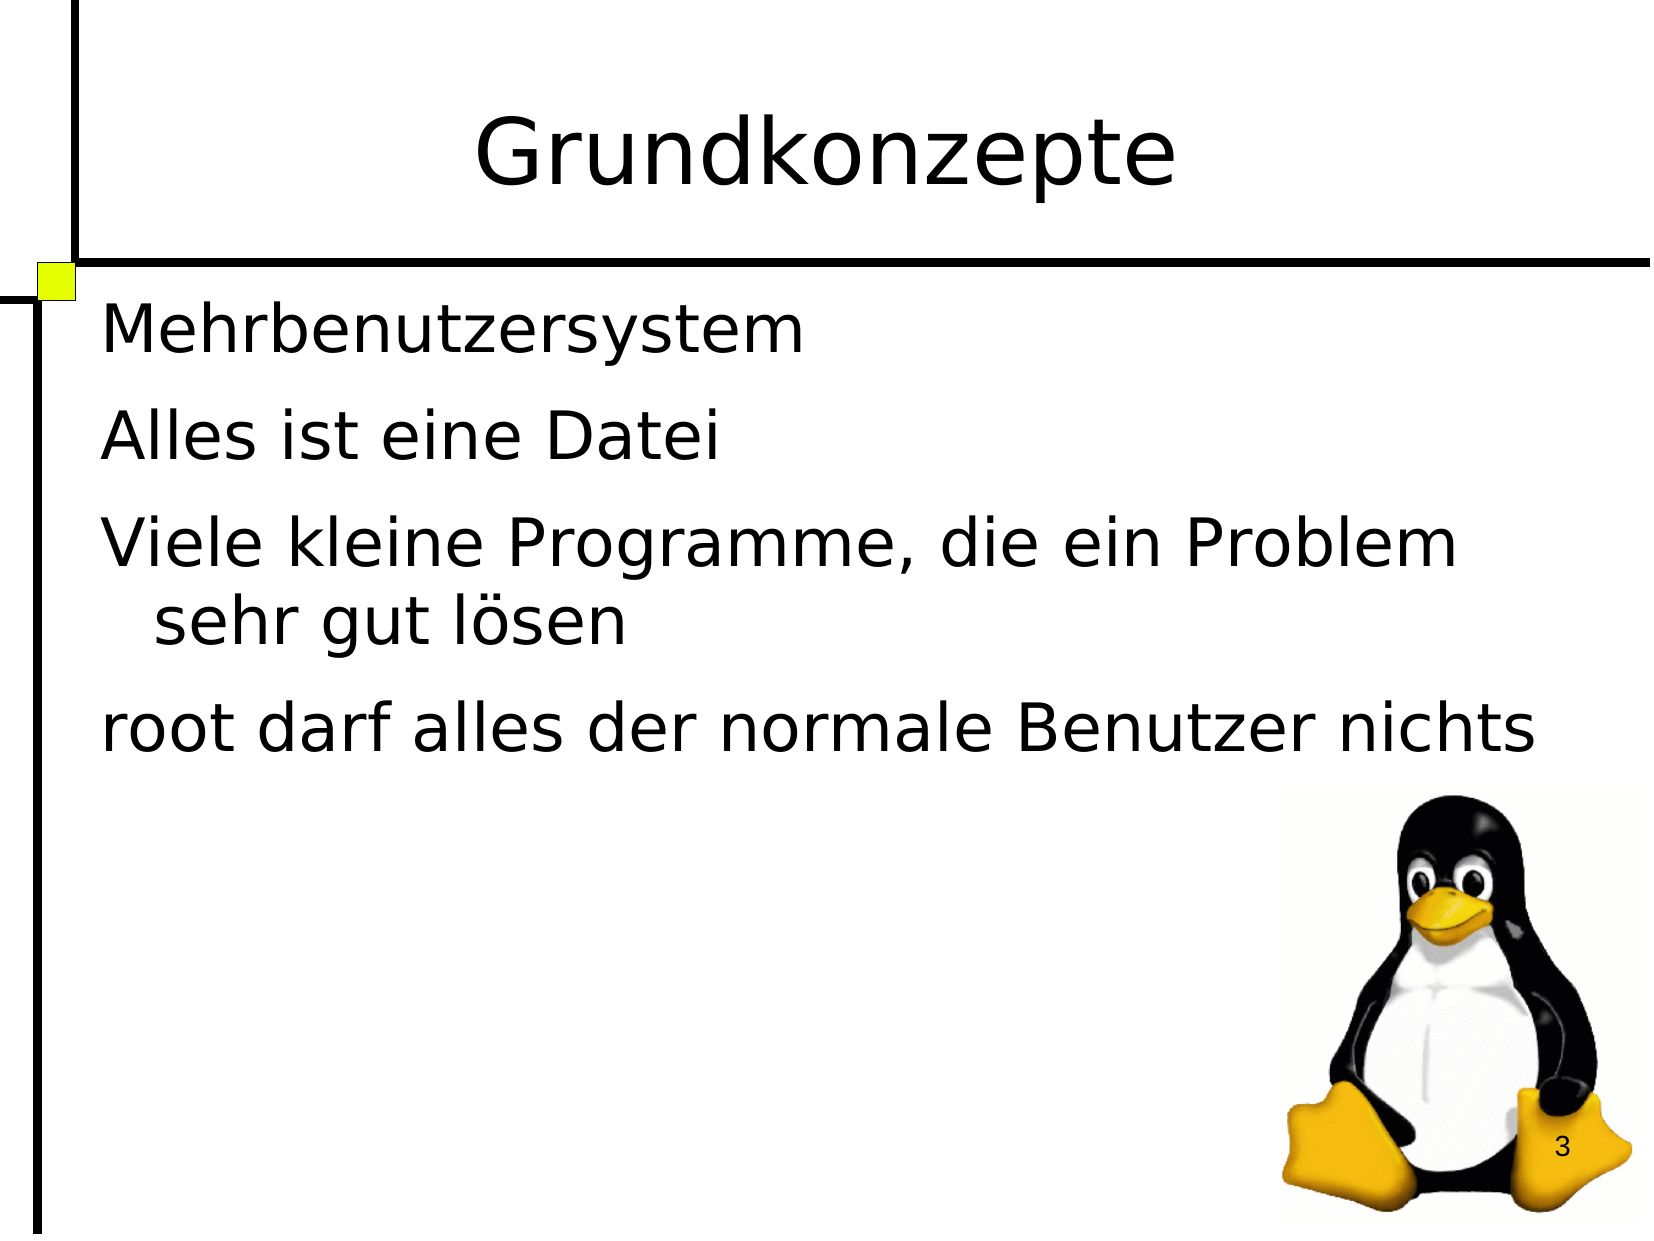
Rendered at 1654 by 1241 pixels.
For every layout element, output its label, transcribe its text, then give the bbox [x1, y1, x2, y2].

picture [1275, 787, 1642, 1223]
title Grundkonzepte [82, 49, 1571, 257]
list Mehrbenutzersystem Alles ist eine Datei Viele kleine Programme, die ein Problem sehr gut lösen root darf alles der normale Benutzer nichts [82, 290, 1571, 1109]
